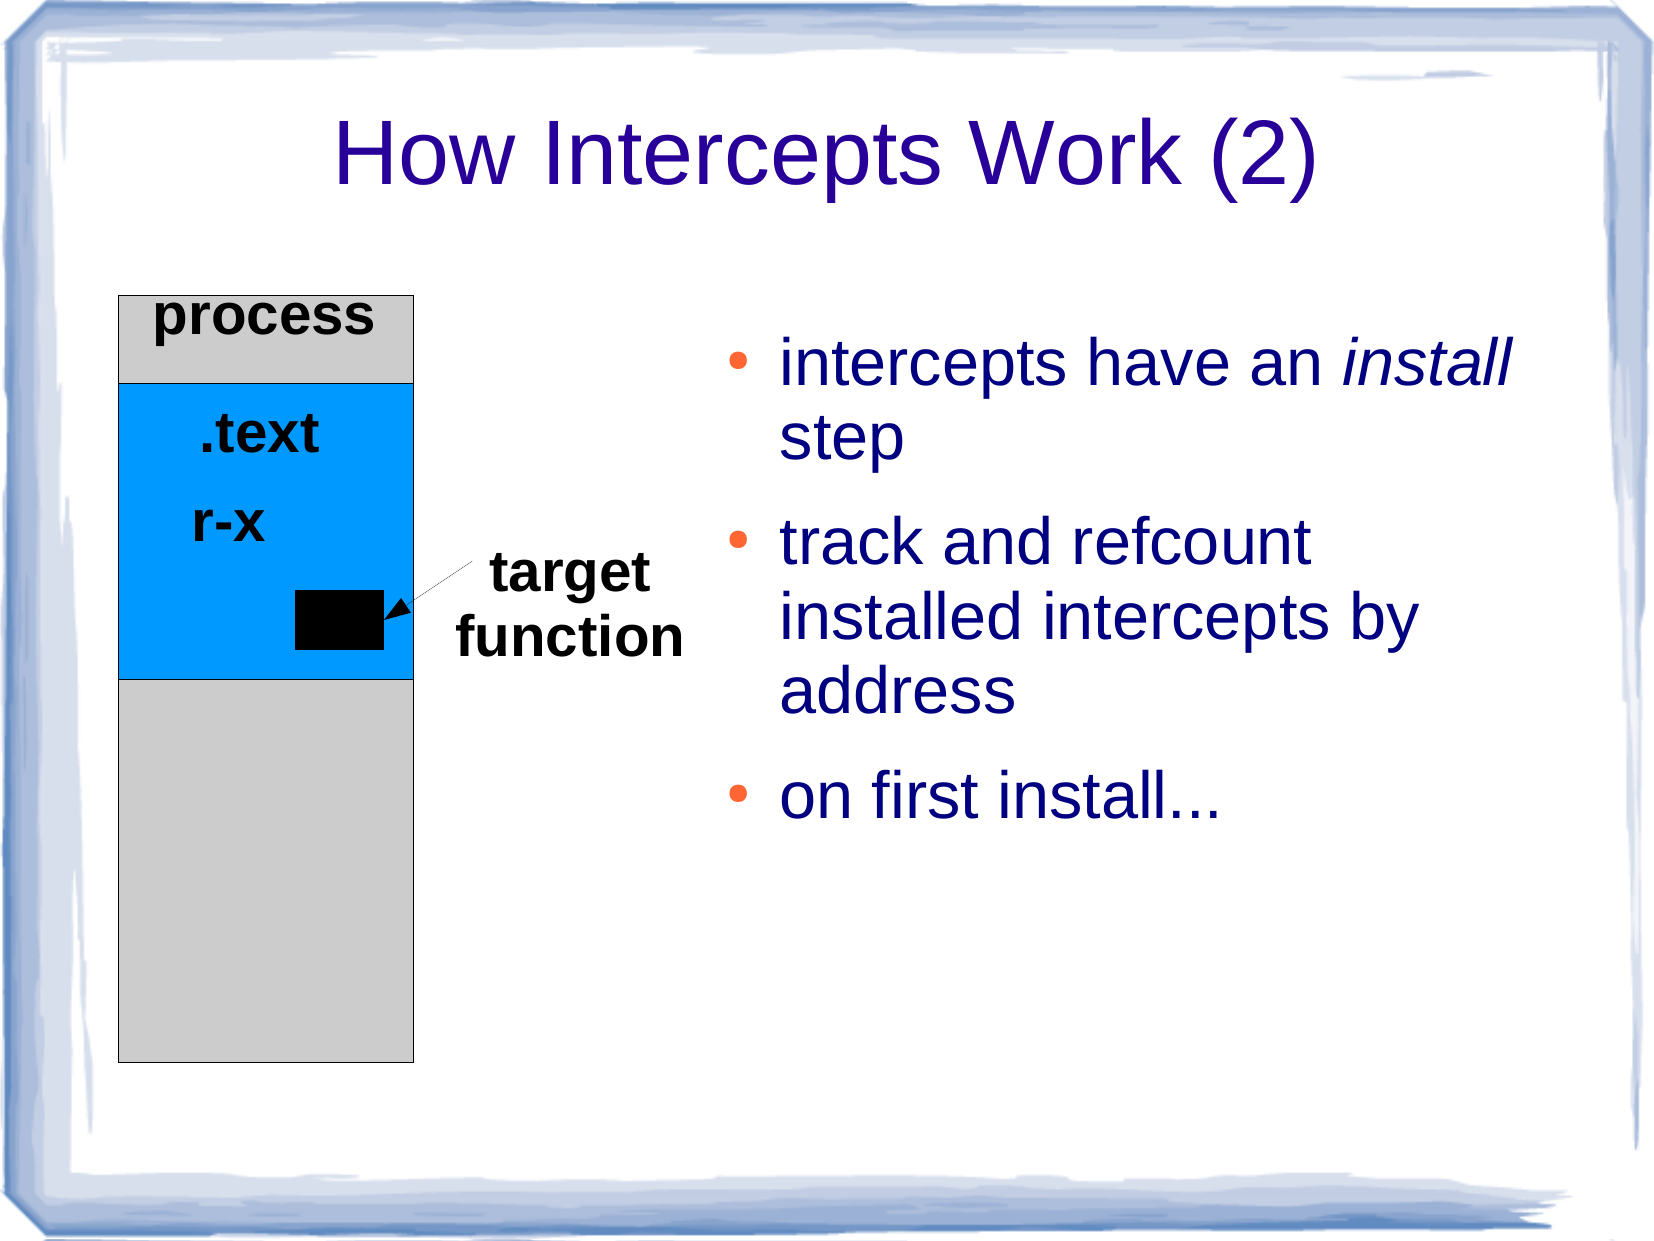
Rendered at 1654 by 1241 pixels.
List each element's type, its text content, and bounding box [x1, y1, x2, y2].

list intercepts have an install step track and refcount installed intercepts by address on first install... [708, 324, 1572, 1129]
title How Intercepts Work (2) [82, 49, 1571, 257]
text_box target function [440, 531, 701, 677]
text_box .text [184, 392, 335, 473]
picture [0, 0, 1654, 1241]
text_box r-x [177, 481, 282, 562]
text_box [118, 295, 414, 1063]
text_box process [138, 274, 392, 355]
